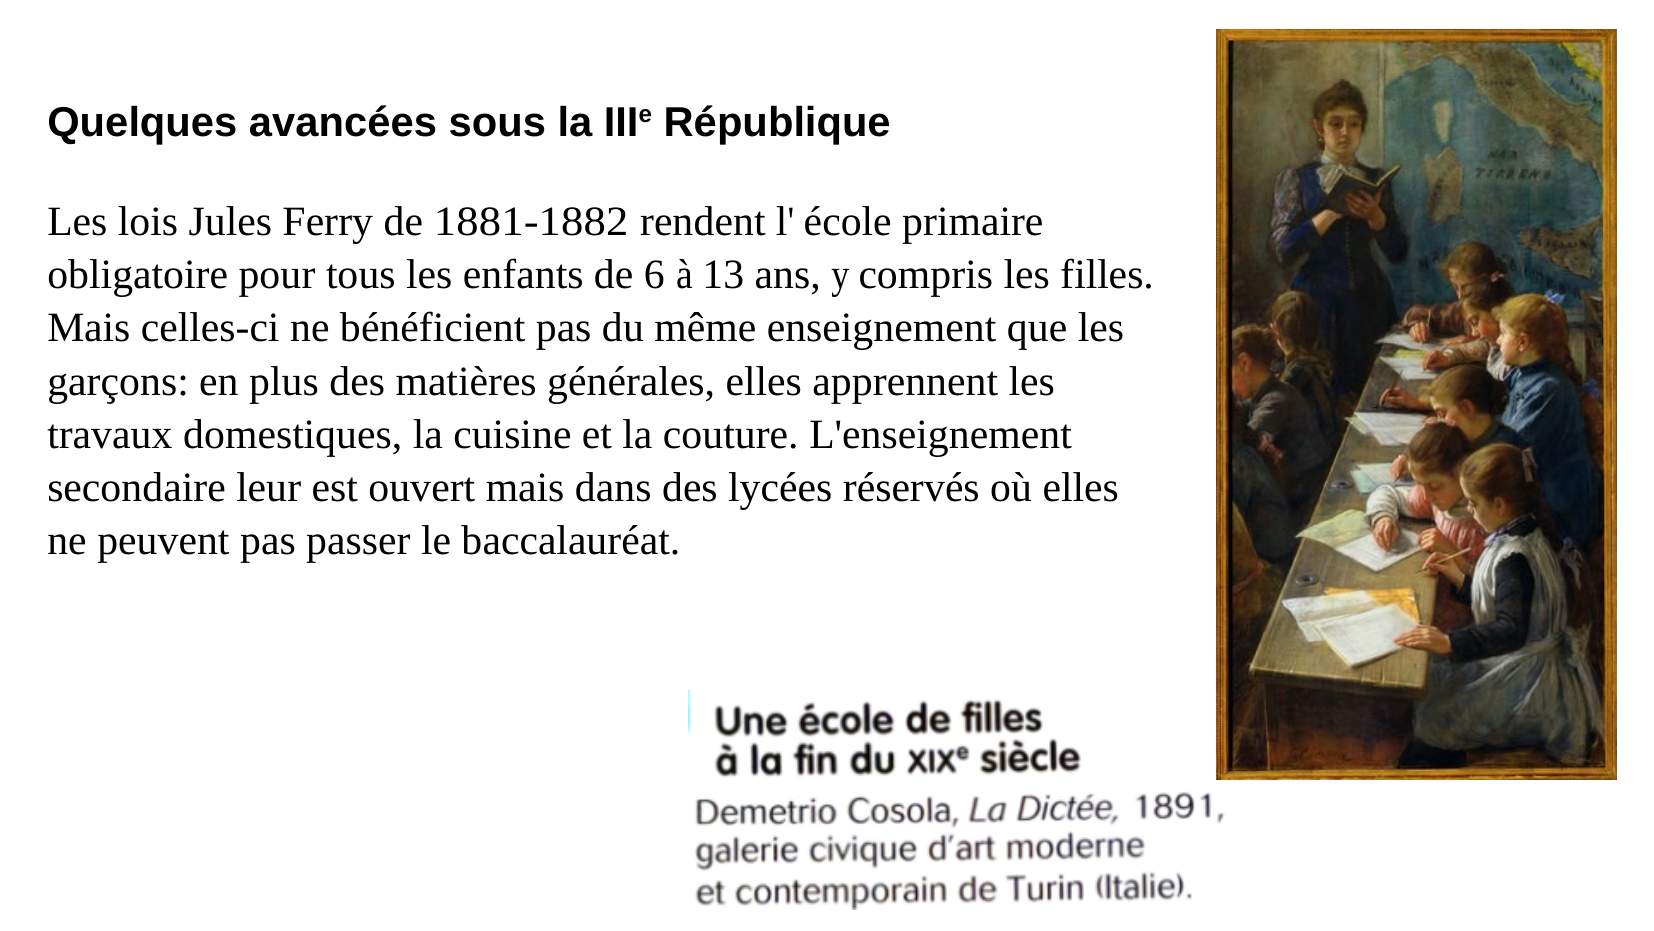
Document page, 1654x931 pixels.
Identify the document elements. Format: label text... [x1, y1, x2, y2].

picture [688, 29, 1617, 910]
subtitle Quelques avancées sous la IIIe République Les lois Jules Ferry de 1881-1882 rendent l' école primaire obligatoire pour tous les enfants de 6 à 13 ans, y compris les filles. Mais celles-ci ne bénéficient pas du même enseignement que les garçons: en plus des matières générales, elles apprennent les travaux domestiques, la cuisine et la couture. L'enseignement secondaire leur est ouvert mais dans des lycées réservés où elles ne peuvent pas passer le baccalauréat. [47, 98, 1216, 638]
